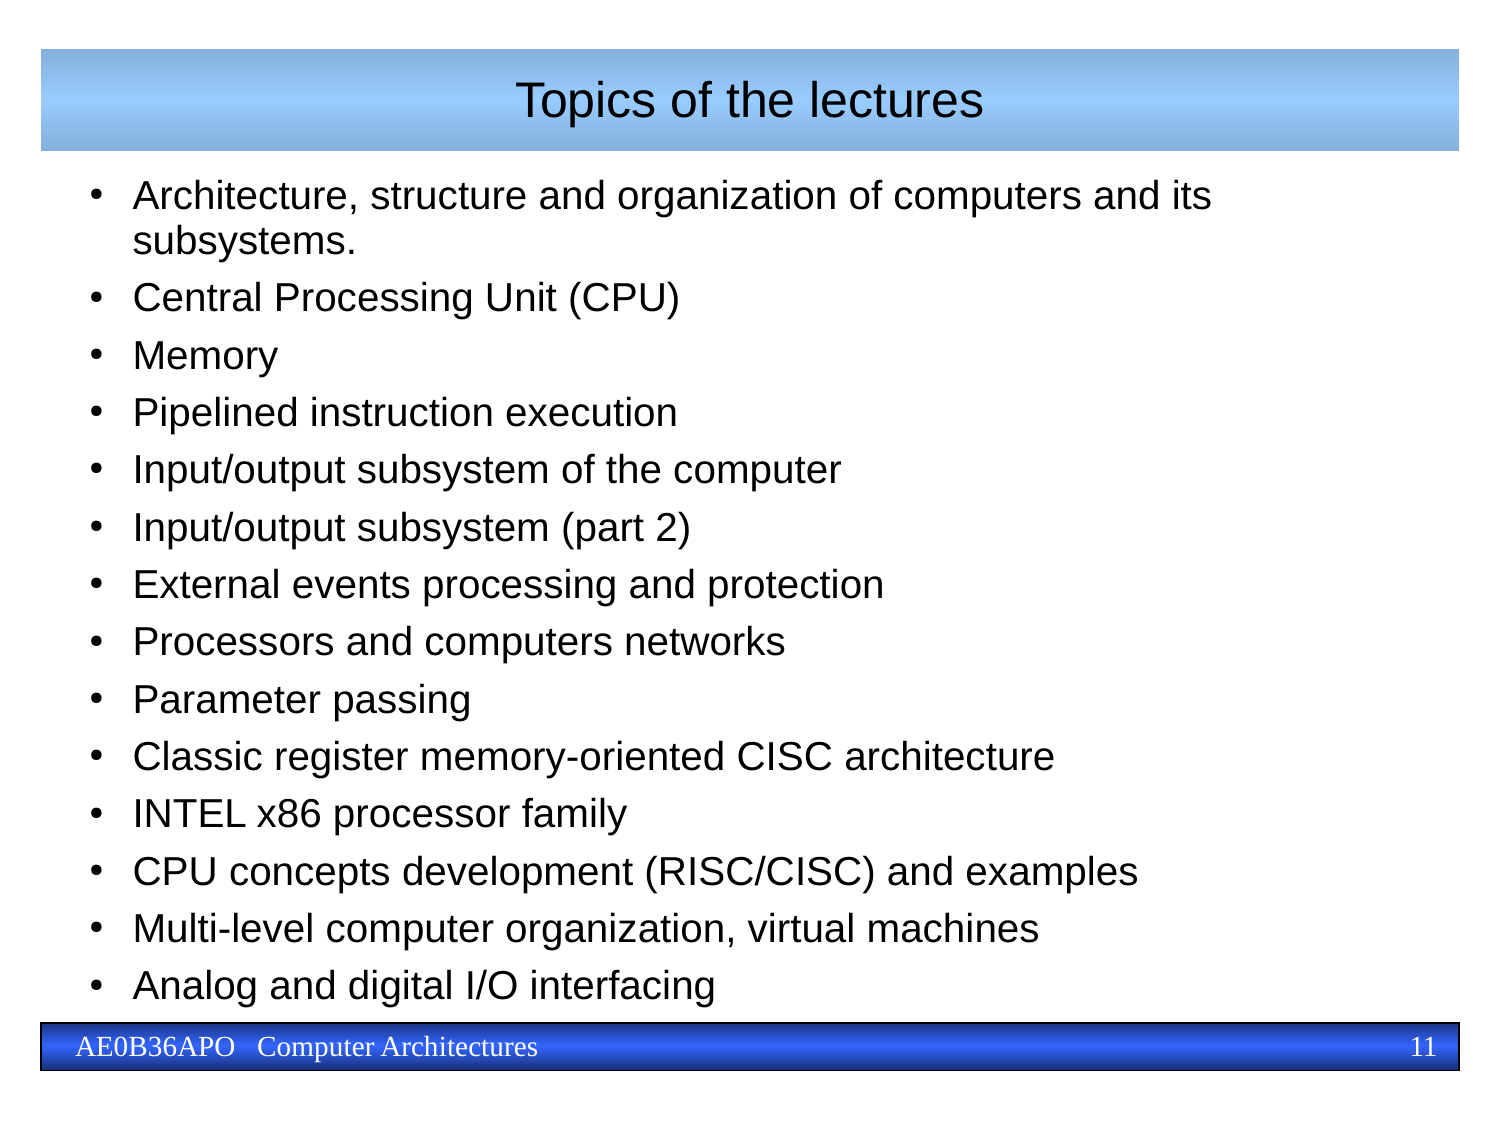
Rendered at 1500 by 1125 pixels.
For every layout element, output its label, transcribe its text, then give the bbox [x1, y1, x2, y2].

list Architecture, structure and organization of computers and its subsystems. Central Processing Unit (CPU) Memory Pipelined instruction execution Input/output subsystem of the computer Input/output subsystem (part 2) External events processing and protection Processors and computers networks Parameter passing Classic register memory-oriented CISC architecture INTEL x86 processor family CPU concepts development (RISC/CISC) and examples Multi-level computer organization, virtual machines Analog and digital I/O interfacing [75, 172, 1426, 1013]
title Topics of the lectures [41, 49, 1459, 151]
